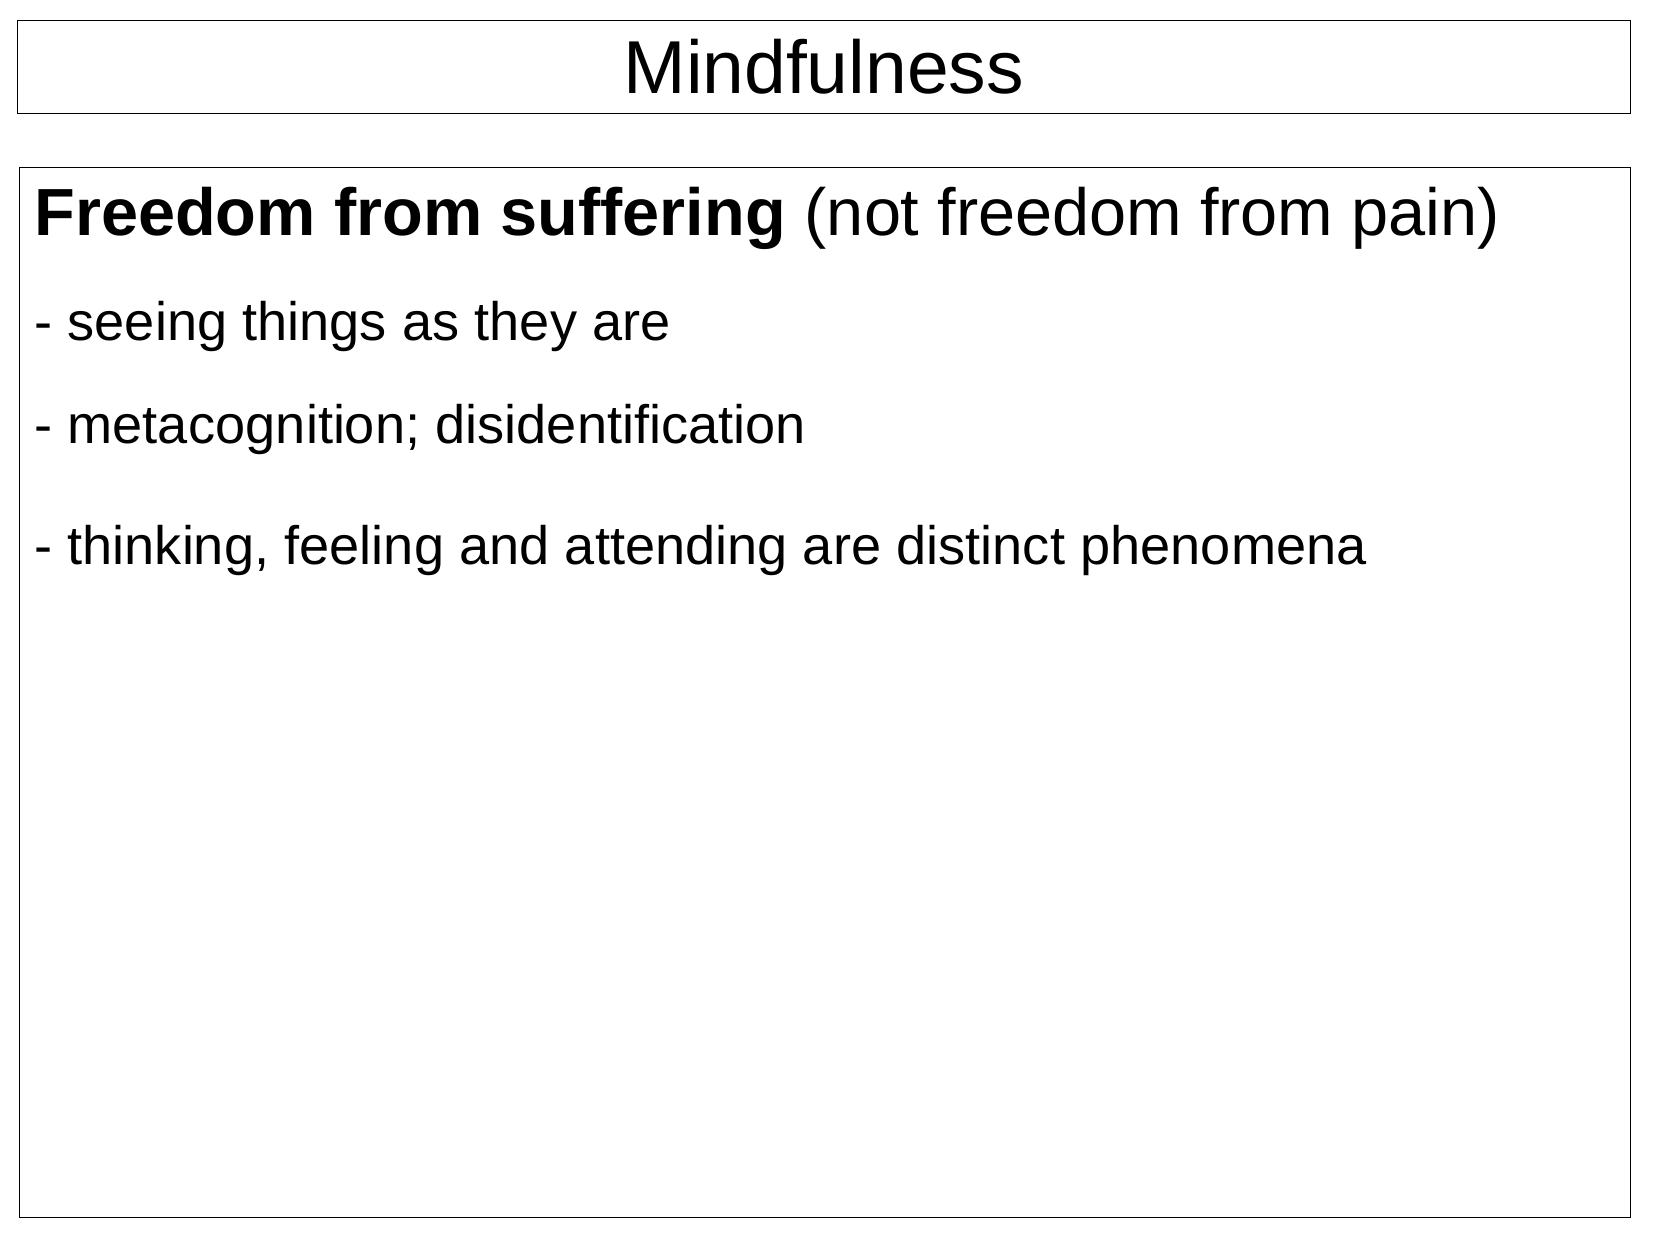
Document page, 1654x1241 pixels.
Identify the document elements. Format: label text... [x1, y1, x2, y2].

title Mindfulness [17, 20, 1631, 114]
text_box Freedom from suffering (not freedom from pain) - seeing things as they are - metacognition; disidentification - thinking, feeling and attending are distinct phenomena [19, 167, 1631, 1218]
